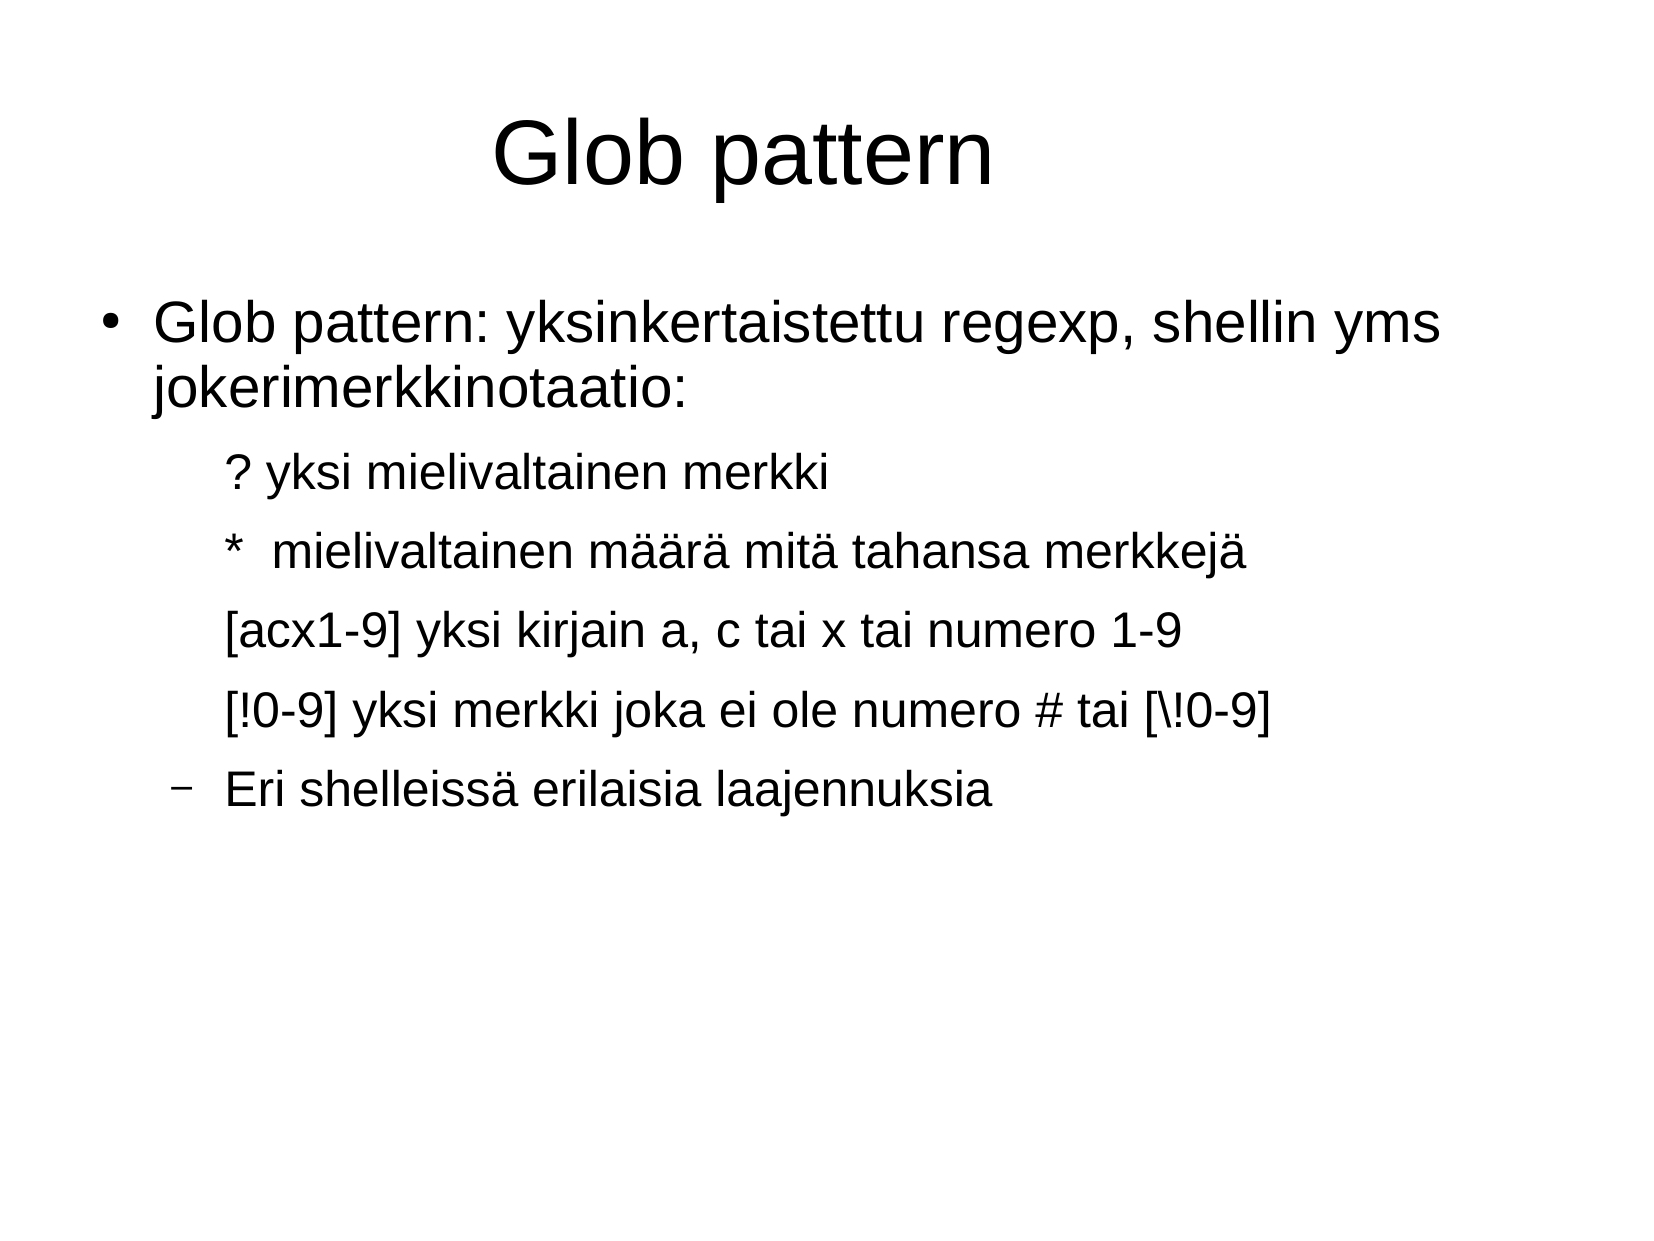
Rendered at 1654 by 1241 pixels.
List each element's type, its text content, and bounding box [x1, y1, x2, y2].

list Glob pattern: yksinkertaistettu regexp, shellin yms jokerimerkkinotaatio: ? yksi mielivaltainen merkki * mielivaltainen määrä mitä tahansa merkkejä [acx1-9] yksi kirjain a, c tai x tai numero 1-9 [!0-9] yksi merkki joka ei ole numero # tai [\!0-9] Eri shelleissä erilaisia laajennuksia [82, 290, 1571, 1010]
title Glob pattern [0, 49, 1489, 257]
